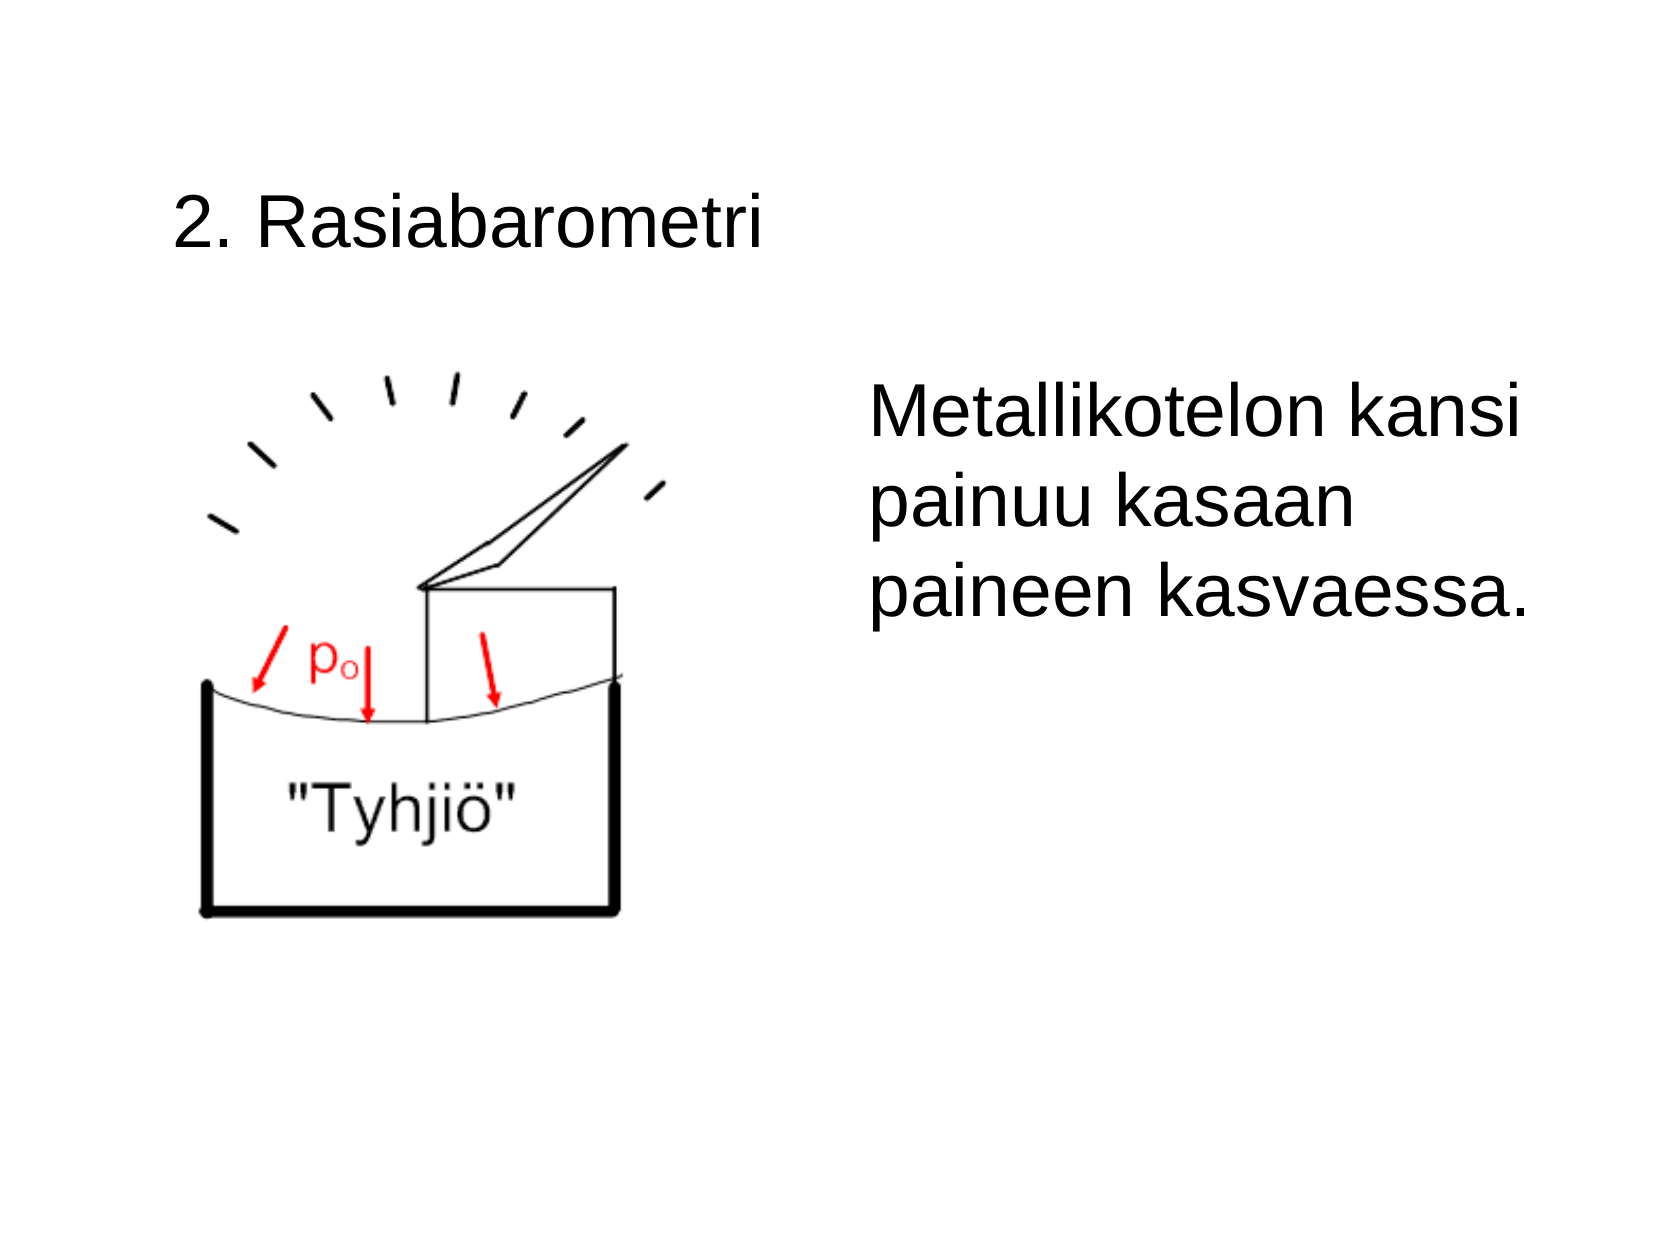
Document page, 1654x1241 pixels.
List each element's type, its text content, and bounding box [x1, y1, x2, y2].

text_box Metallikotelon kansi painuu kasaan paineen kasvaessa. [853, 354, 1560, 640]
text_box 2. Rasiabarometri [157, 165, 780, 271]
picture [118, 281, 762, 1002]
